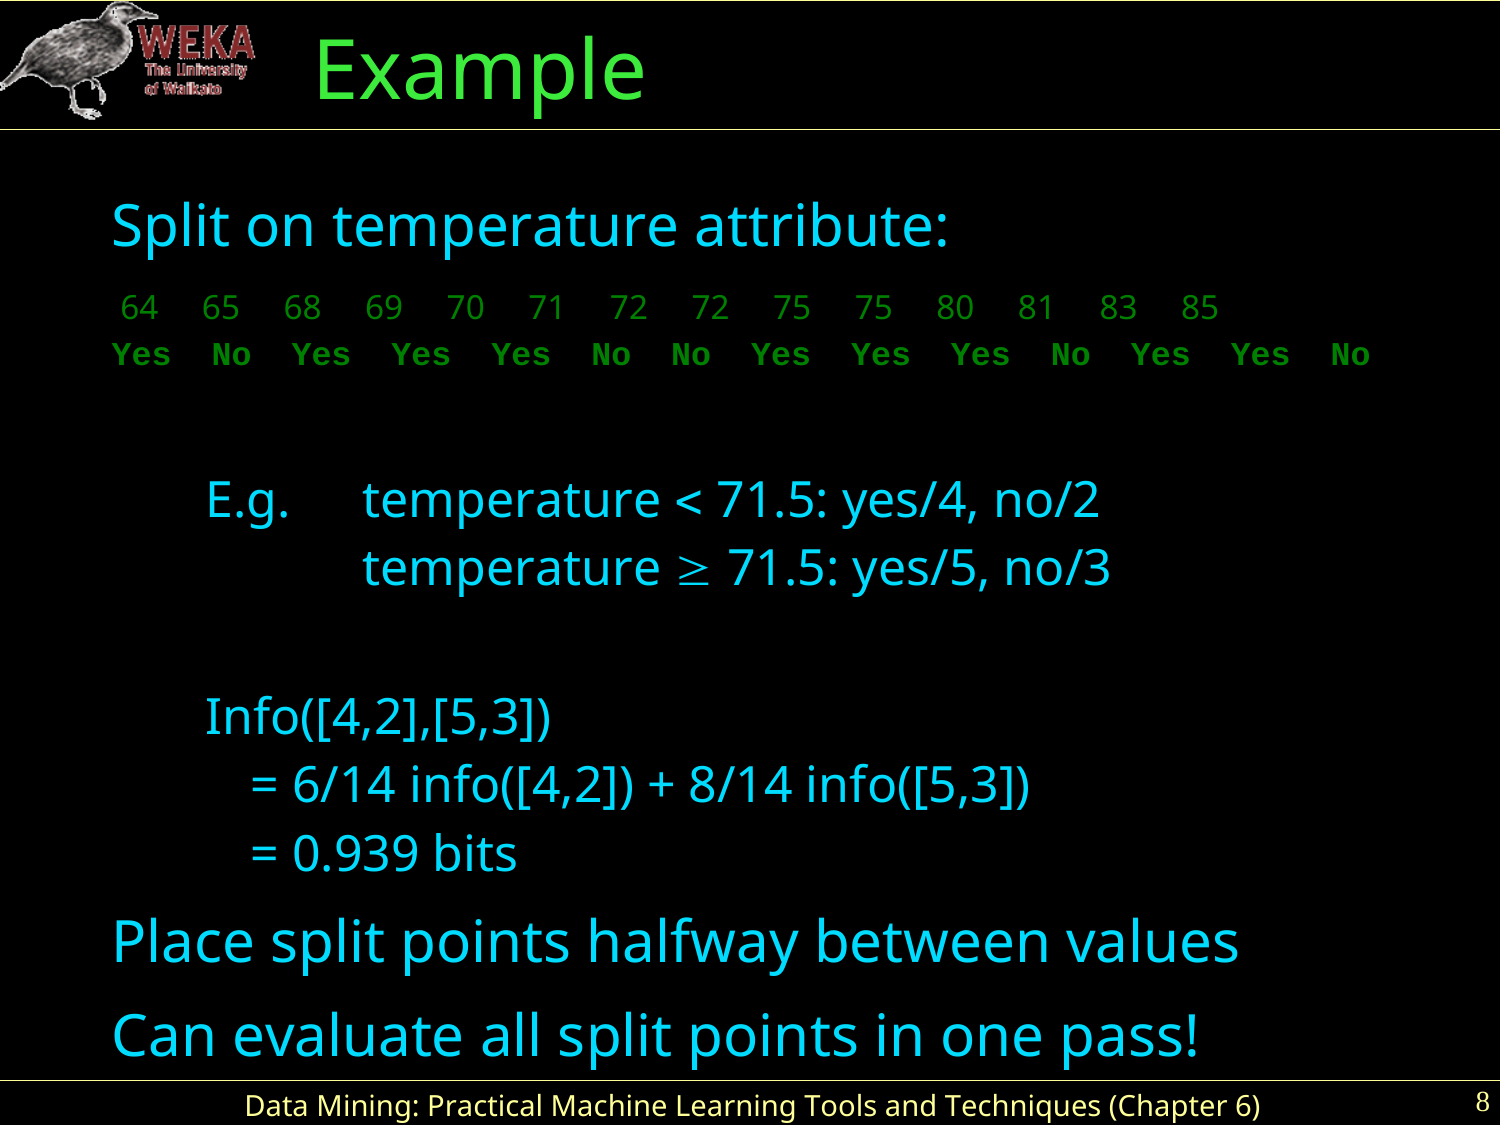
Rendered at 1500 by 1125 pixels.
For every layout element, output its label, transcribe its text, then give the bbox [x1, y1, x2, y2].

title Example [297, 0, 1500, 148]
list Split on temperature attribute: E.g. temperature  71.5: yes/4, no/2 temperature  71.5: yes/5, no/3 Info([4,2],[5,3]) = 6/14 info([4,2]) + 8/14 info([5,3]) = 0.939 bits Place split points halfway between values Can evaluate all split points in one pass! [96, 177, 1335, 276]
text_box 64 65 68 69 70 71 72 72 75 75 80 81 83 85 Yes No Yes Yes Yes No No Yes Yes Yes No Yes Yes No [96, 276, 1447, 380]
list Split on temperature attribute: E.g. temperature  71.5: yes/4, no/2 temperature  71.5: yes/5, no/3 Info([4,2],[5,3]) = 6/14 info([4,2]) + 8/14 info([5,3]) = 0.939 bits Place split points halfway between values Can evaluate all split points in one pass! [96, 380, 1335, 961]
picture [0, 1, 266, 129]
